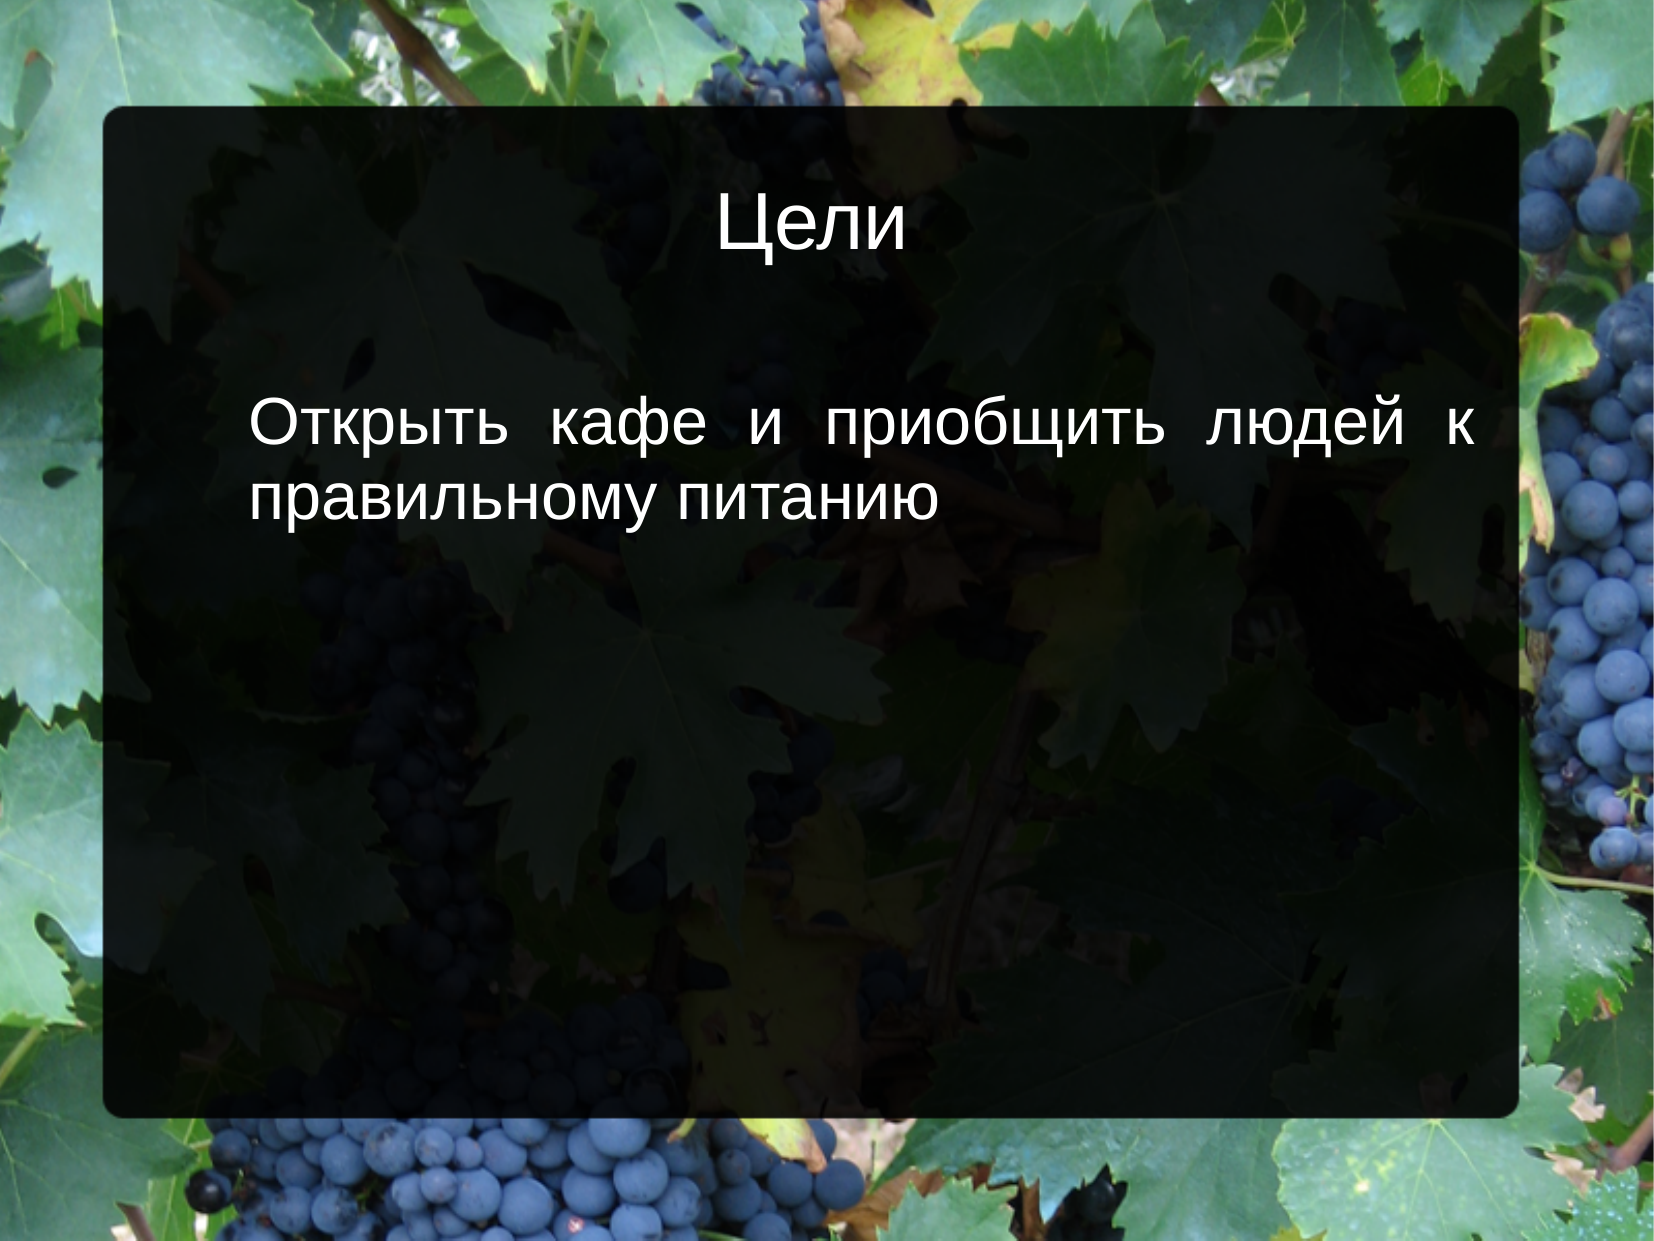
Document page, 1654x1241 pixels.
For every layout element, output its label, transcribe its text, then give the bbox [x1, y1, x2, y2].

picture [0, 0, 1654, 1241]
title Цели [118, 117, 1506, 325]
list Открыть кафе и приобщить людей к правильному питанию [177, 383, 1477, 1241]
